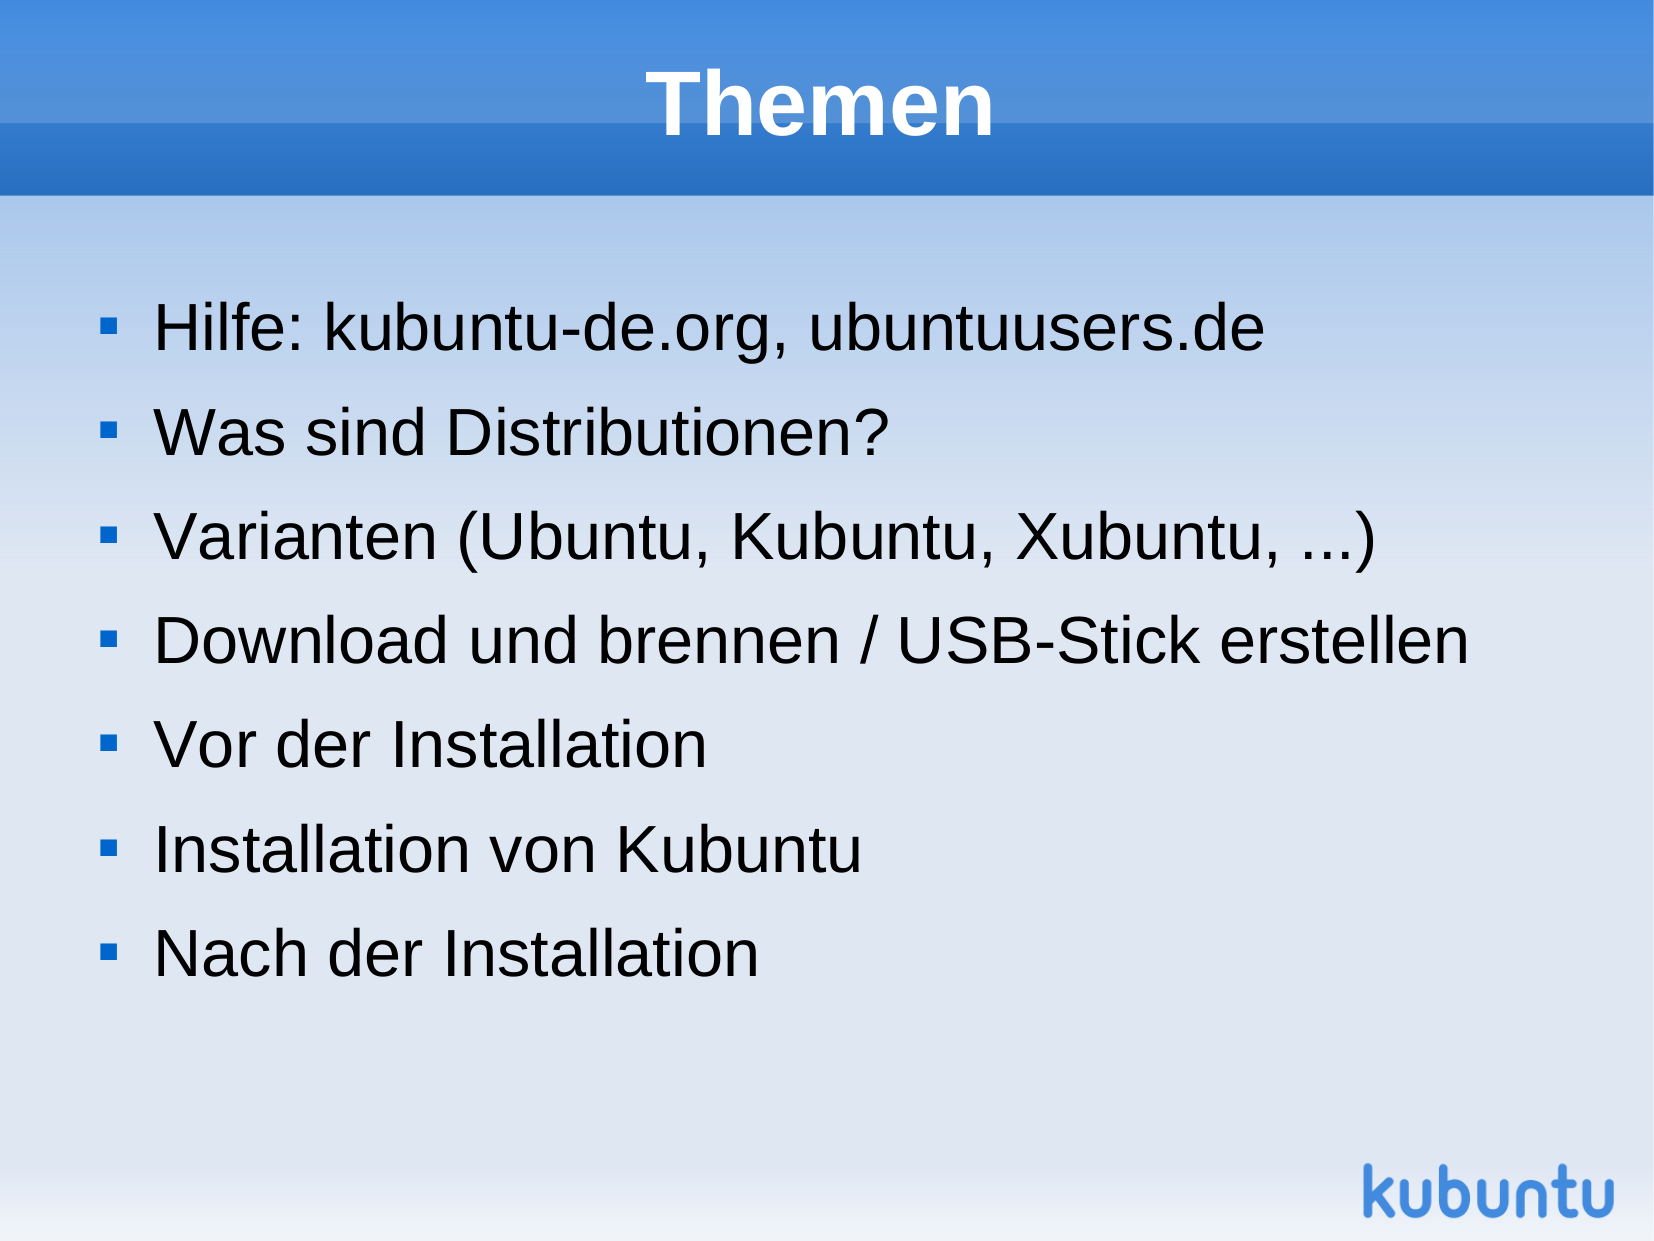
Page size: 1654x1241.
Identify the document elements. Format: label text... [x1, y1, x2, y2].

list Hilfe: kubuntu-de.org, ubuntuusers.de Was sind Distributionen? Varianten (Ubuntu, Kubuntu, Xubuntu, ...) Download und brennen / USB-Stick erstellen Vor der Installation Installation von Kubuntu Nach der Installation [82, 290, 1571, 1094]
picture [0, 0, 1654, 1241]
title Themen [76, 0, 1565, 208]
